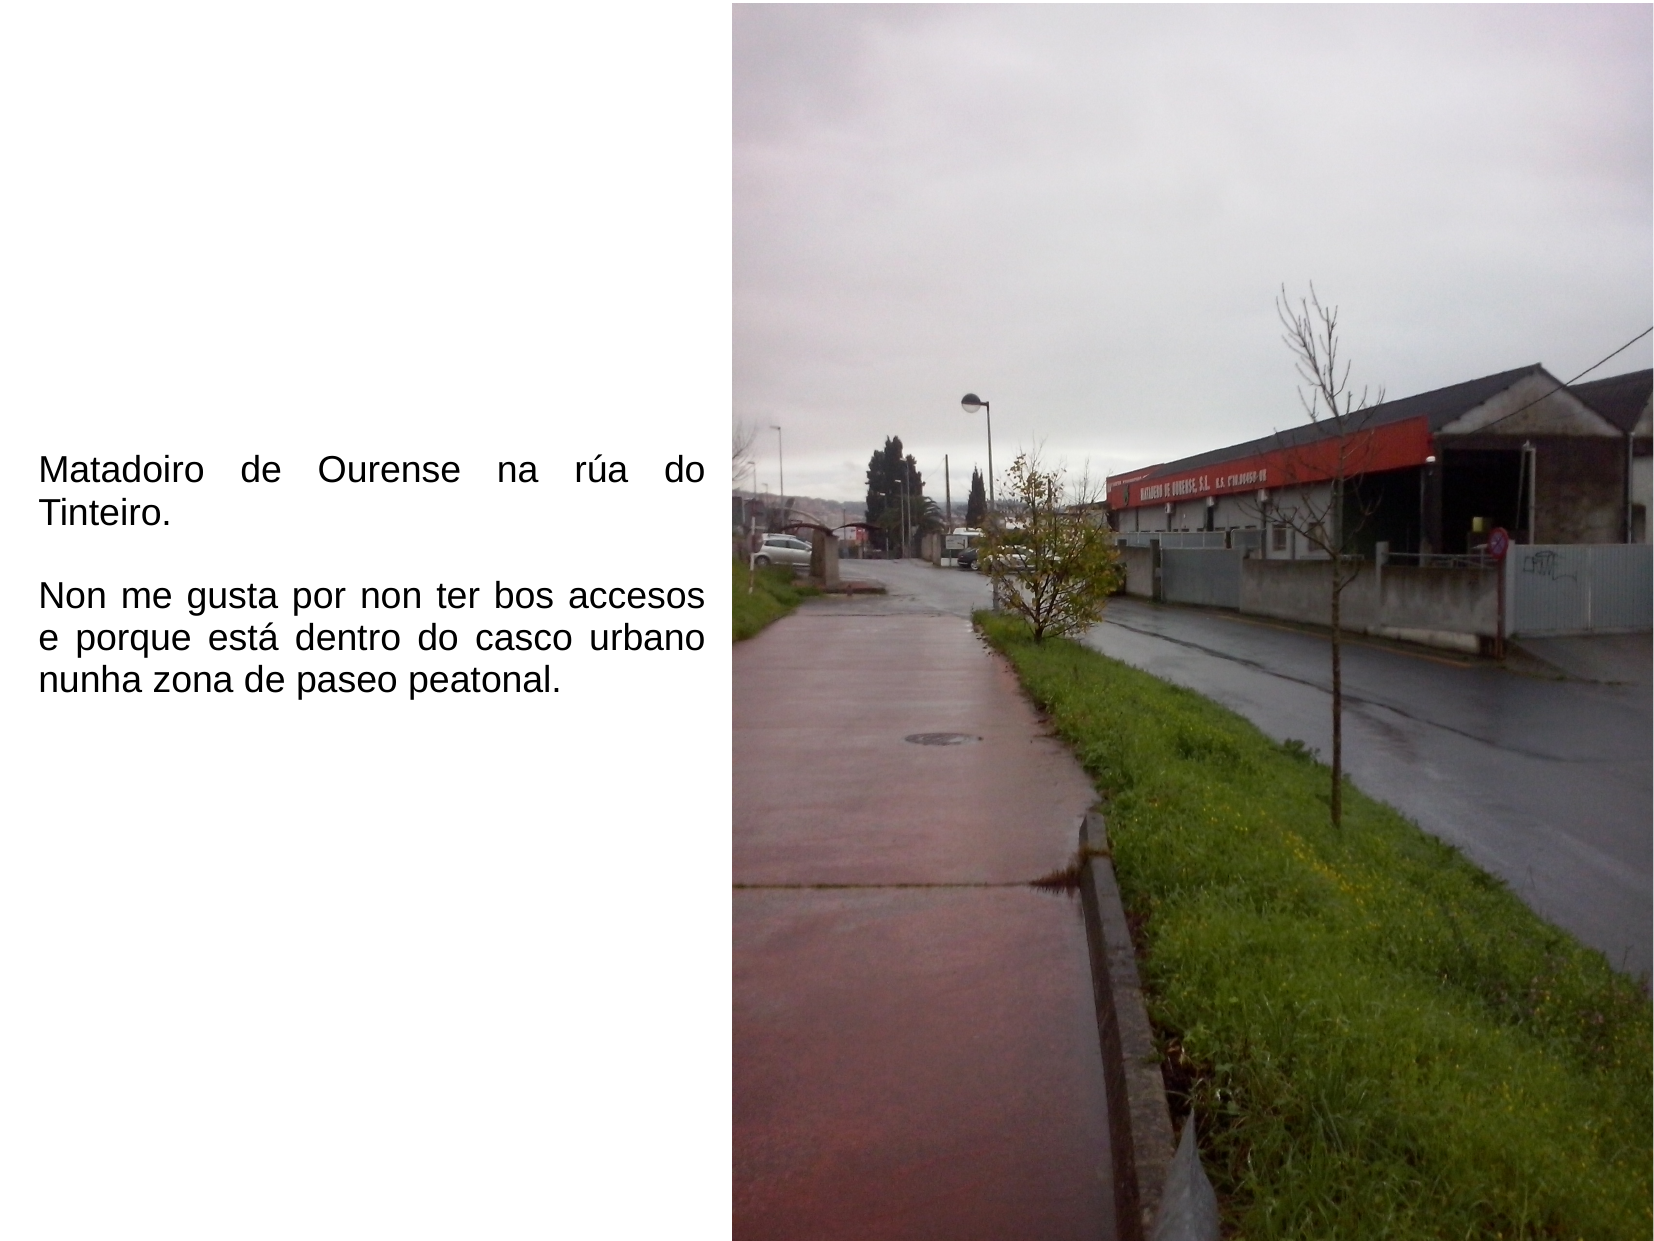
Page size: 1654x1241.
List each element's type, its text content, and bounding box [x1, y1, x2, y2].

text_box Matadoiro de Ourense na rúa do Tinteiro. Non me gusta por non ter bos accesos e porque está dentro do casco urbano nunha zona de paseo peatonal. [23, 441, 721, 709]
picture [732, 3, 1654, 1241]
